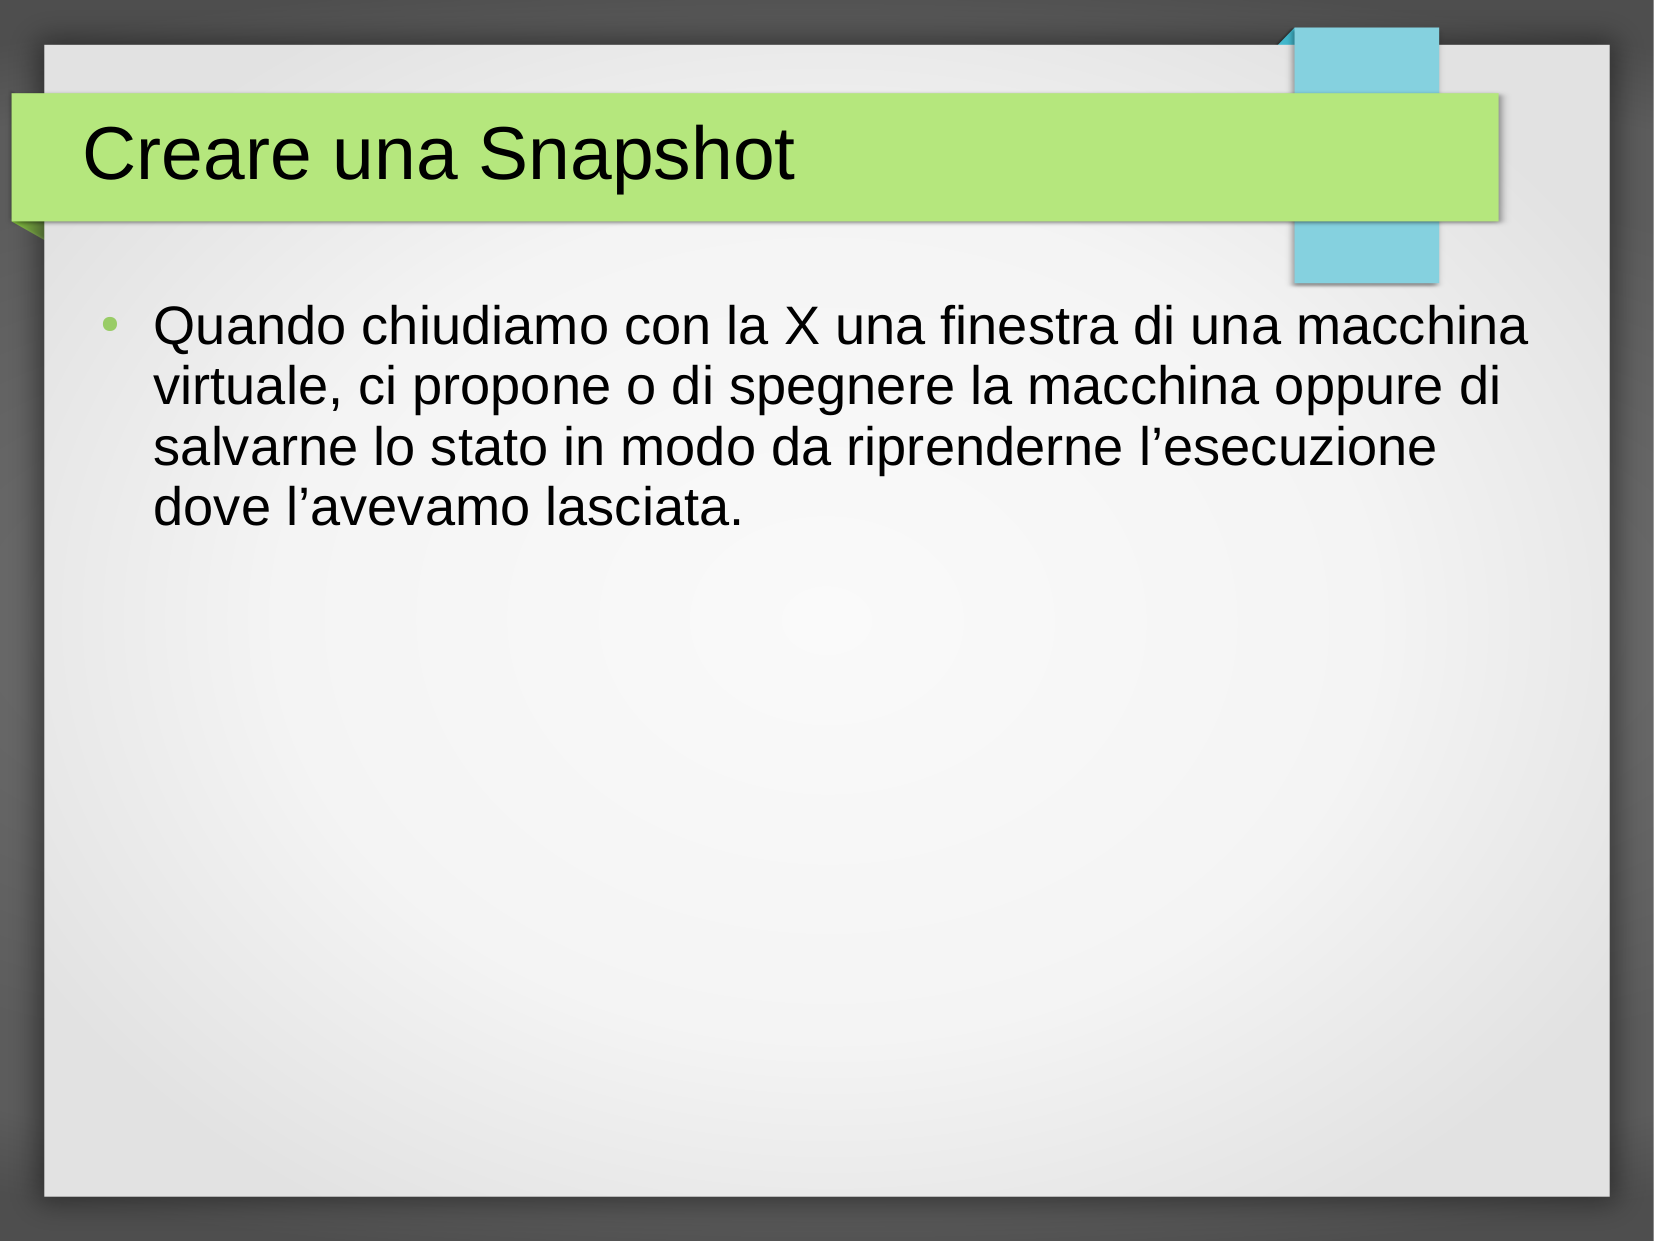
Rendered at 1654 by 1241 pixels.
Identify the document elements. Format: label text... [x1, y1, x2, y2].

title Creare una Snapshot [82, 94, 1264, 213]
picture [0, 0, 1654, 1241]
list Quando chiudiamo con la X una finestra di una macchina virtuale, ci propone o di spegnere la macchina oppure di salvarne lo stato in modo da riprenderne l’esecuzione dove l’avevamo lasciata. [82, 295, 1571, 1111]
